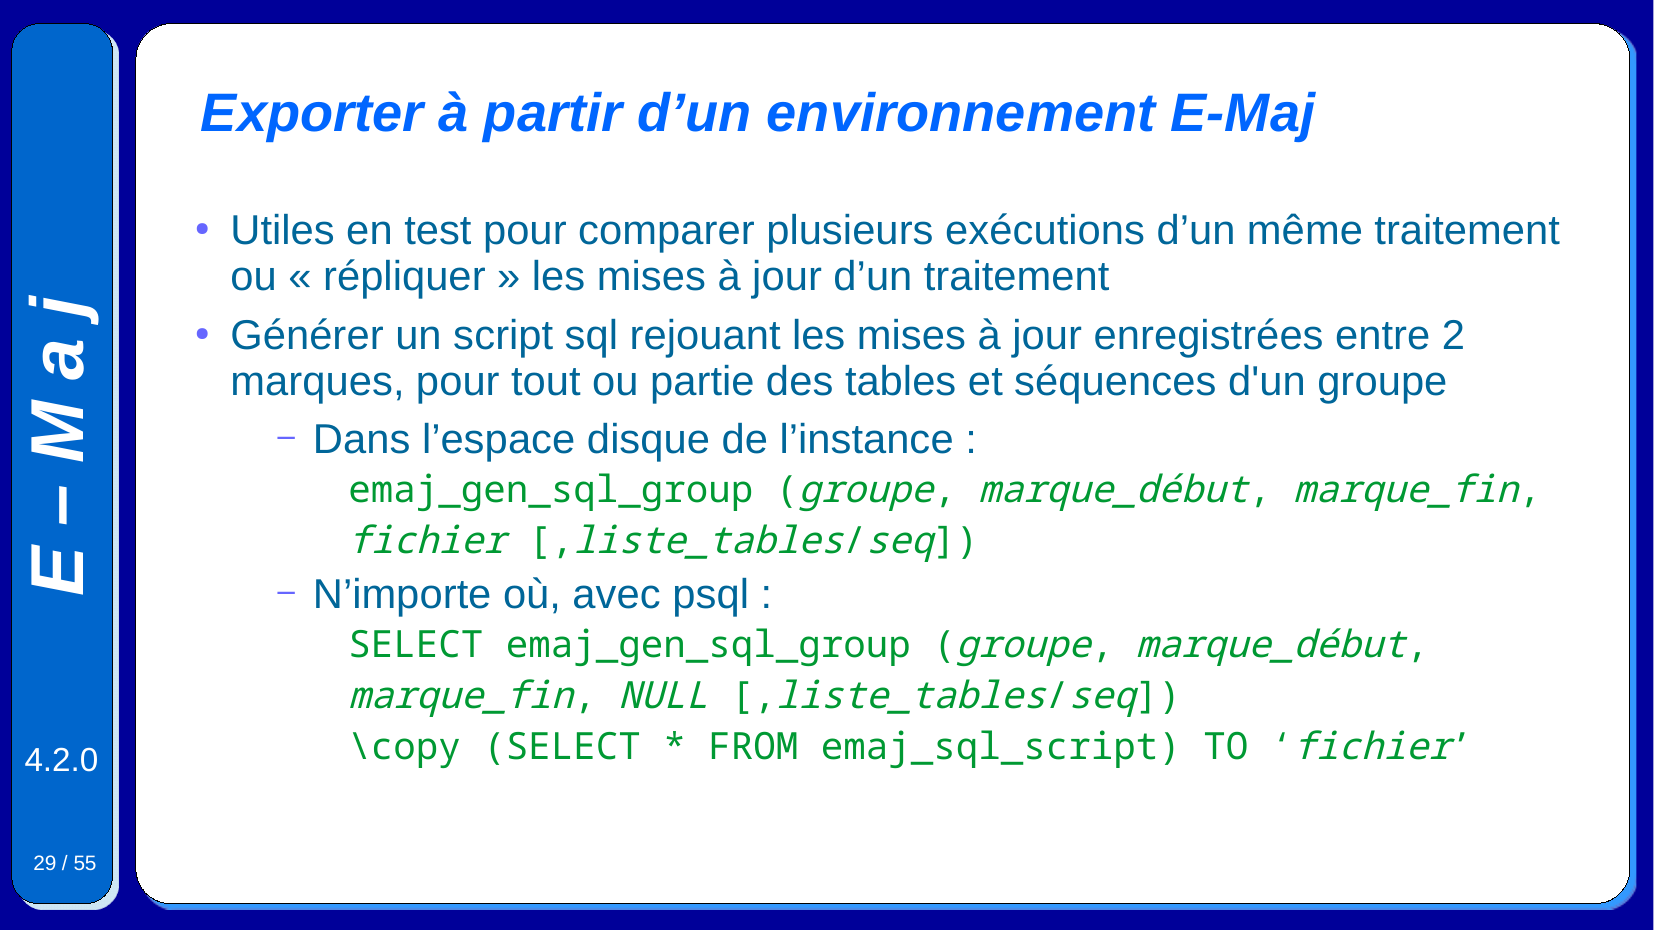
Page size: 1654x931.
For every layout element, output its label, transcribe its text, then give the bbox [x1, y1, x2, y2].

title Exporter à partir d’un environnement E-Maj [200, 34, 1575, 191]
list Utiles en test pour comparer plusieurs exécutions d’un même traitement ou « répliquer » les mises à jour d’un traitement Générer un script sql rejouant les mises à jour enregistrées entre 2 marques, pour tout ou partie des tables et séquences d'un groupe Dans l’espace disque de l’instance : emaj_gen_sql_group (groupe, marque_début, marque_fin, fichier [,liste_tables/seq]) N’importe où, avec psql : SELECT emaj_gen_sql_group (groupe, marque_début, marque_fin, NULL [,liste_tables/seq]) \copy (SELECT * FROM emaj_sql_script) TO ‘fichier’ [177, 206, 1587, 881]
